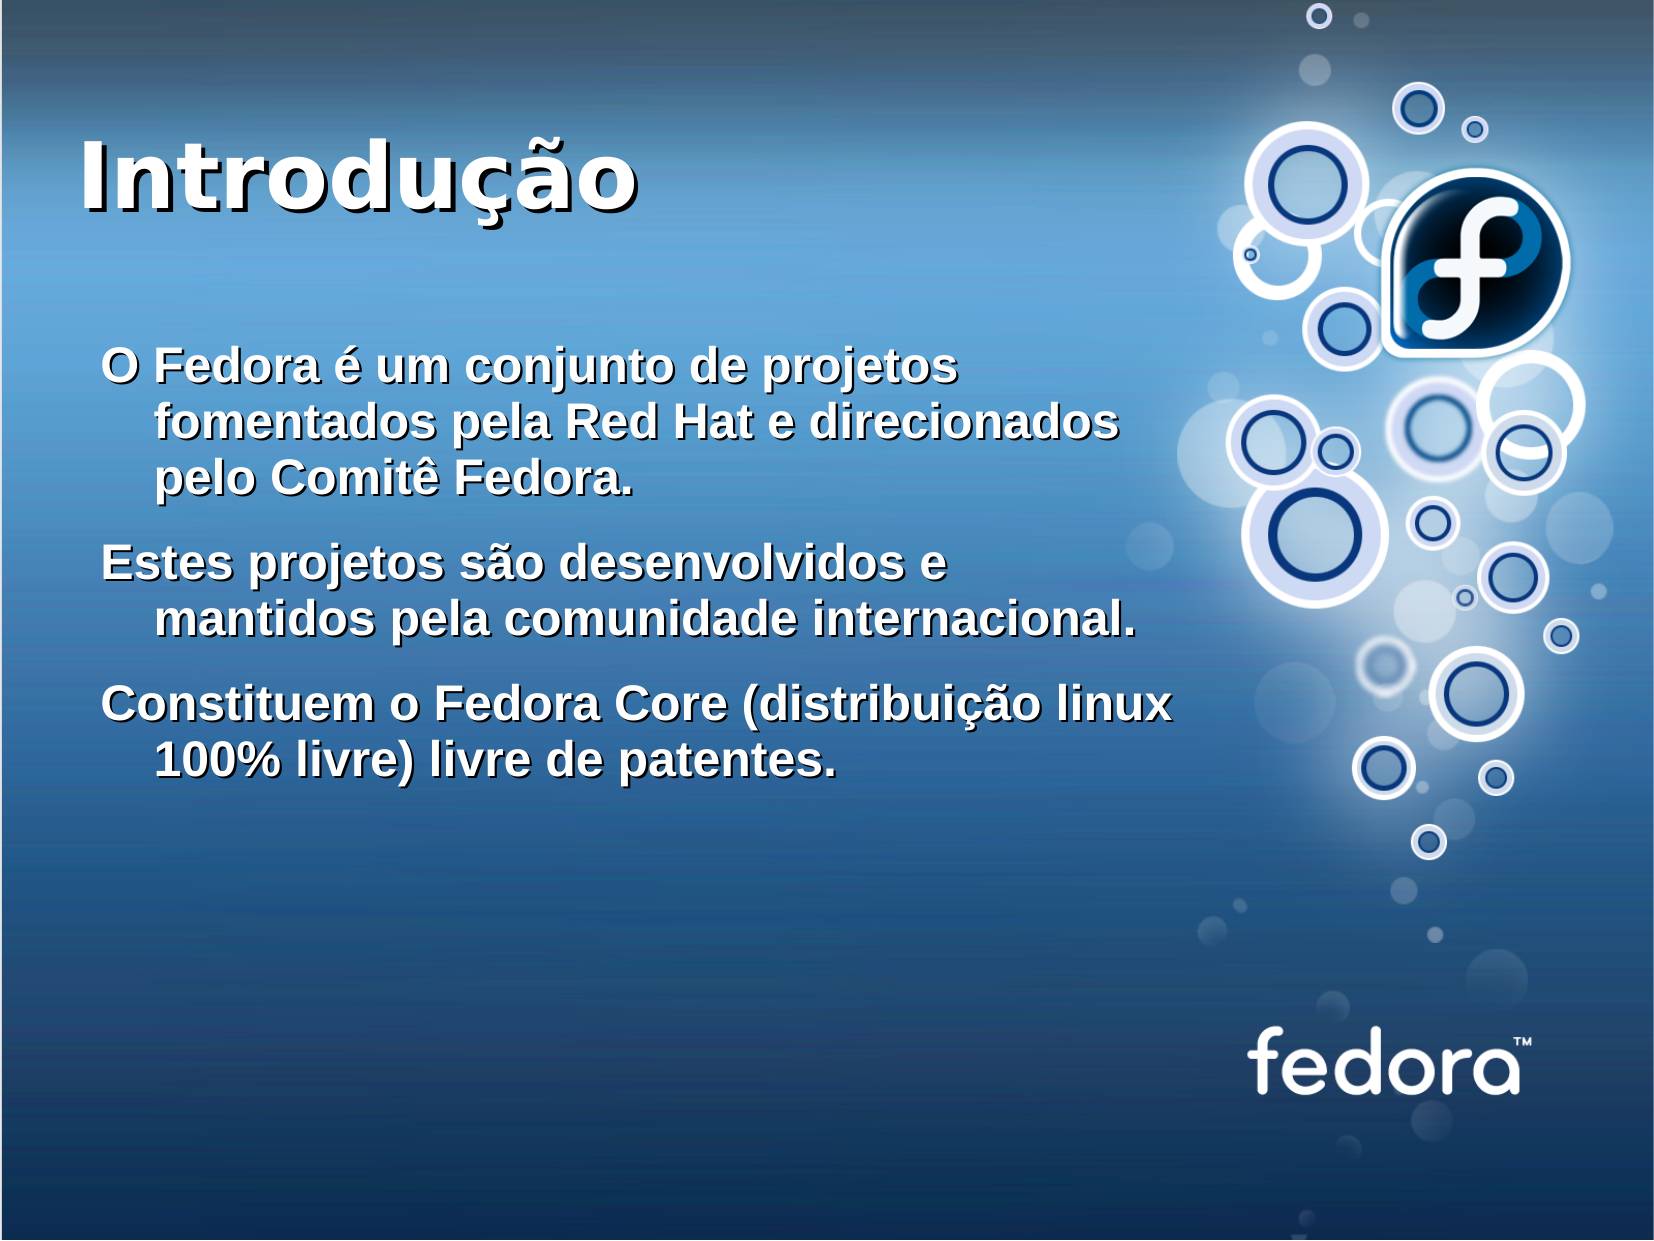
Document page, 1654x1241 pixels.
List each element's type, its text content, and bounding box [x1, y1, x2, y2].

list O Fedora é um conjunto de projetos fomentados pela Red Hat e direcionados pelo Comitê Fedora. Estes projetos são desenvolvidos e mantidos pela comunidade internacional. Constituem o Fedora Core (distribuição linux 100% livre) livre de patentes. [82, 337, 1182, 1156]
picture [1, 0, 1654, 1240]
title Introdução [76, 73, 1565, 281]
